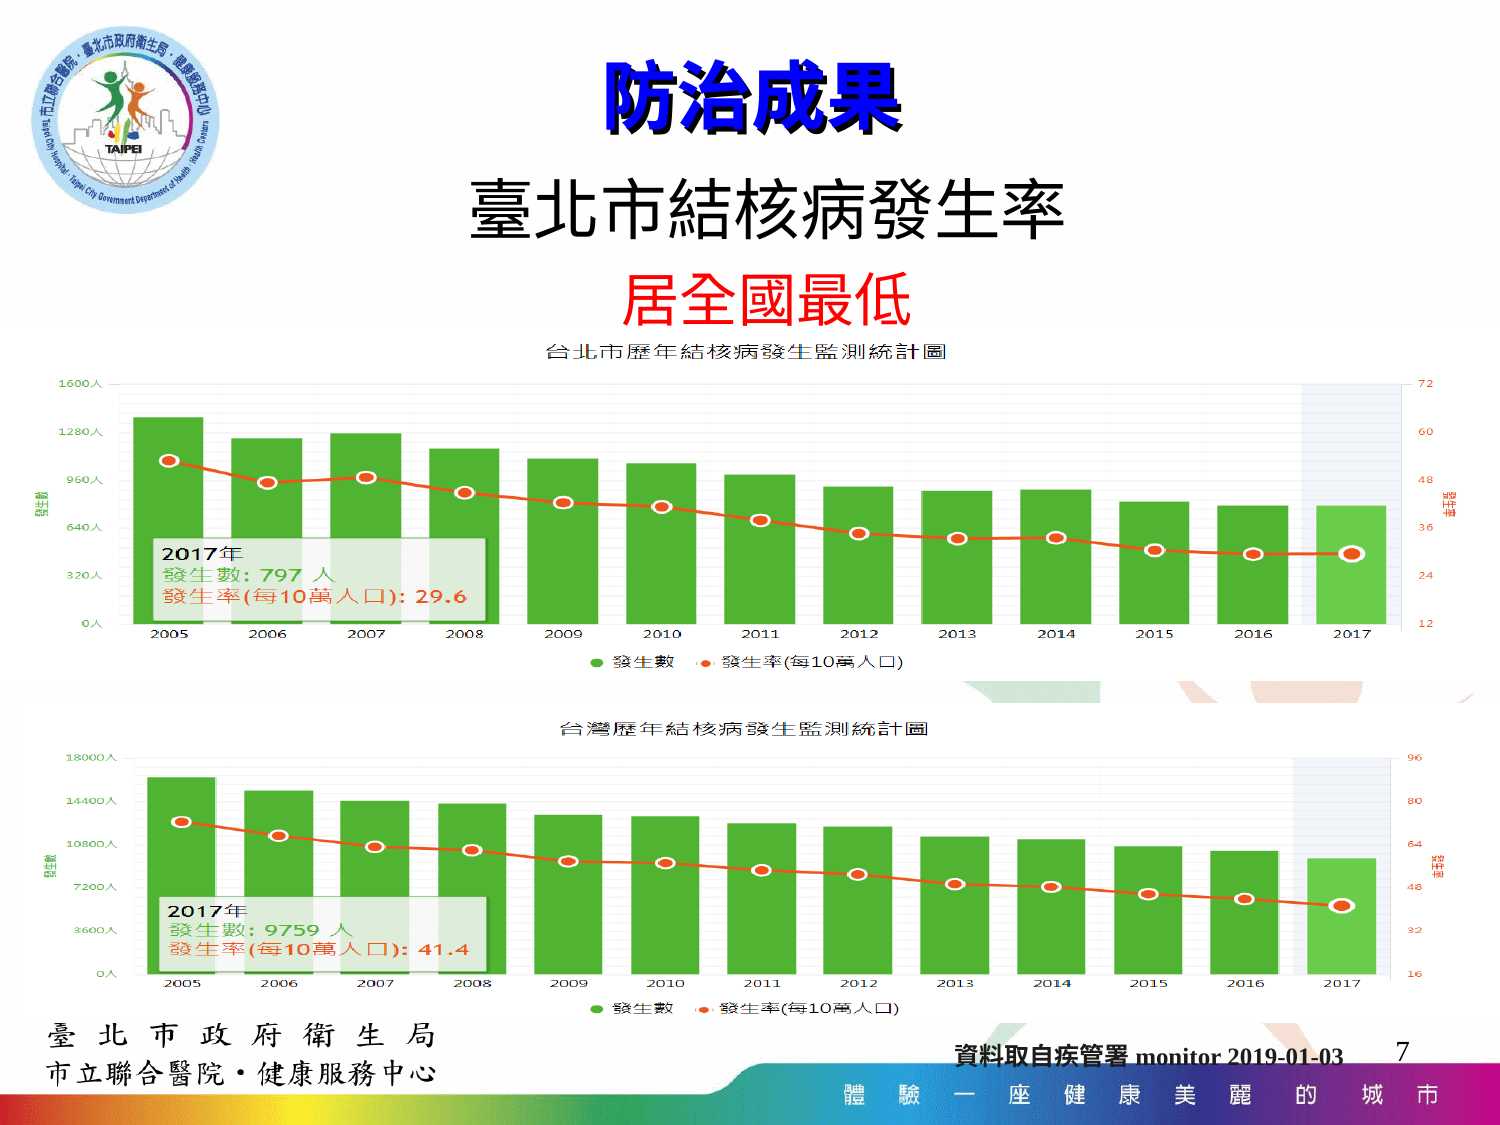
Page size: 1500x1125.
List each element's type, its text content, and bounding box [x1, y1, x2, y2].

list 臺北市結核病發生率 居全國最低 [76, 681, 1459, 703]
text_box 資料取自疾管署monitor 2019-01-03 [939, 1032, 1413, 1079]
list 臺北市結核病發生率 居全國最低 [76, 160, 1459, 326]
picture [0, 0, 1500, 1125]
text_box <編號> [1074, 1024, 1426, 1103]
title 防治成果 [114, 0, 1390, 160]
